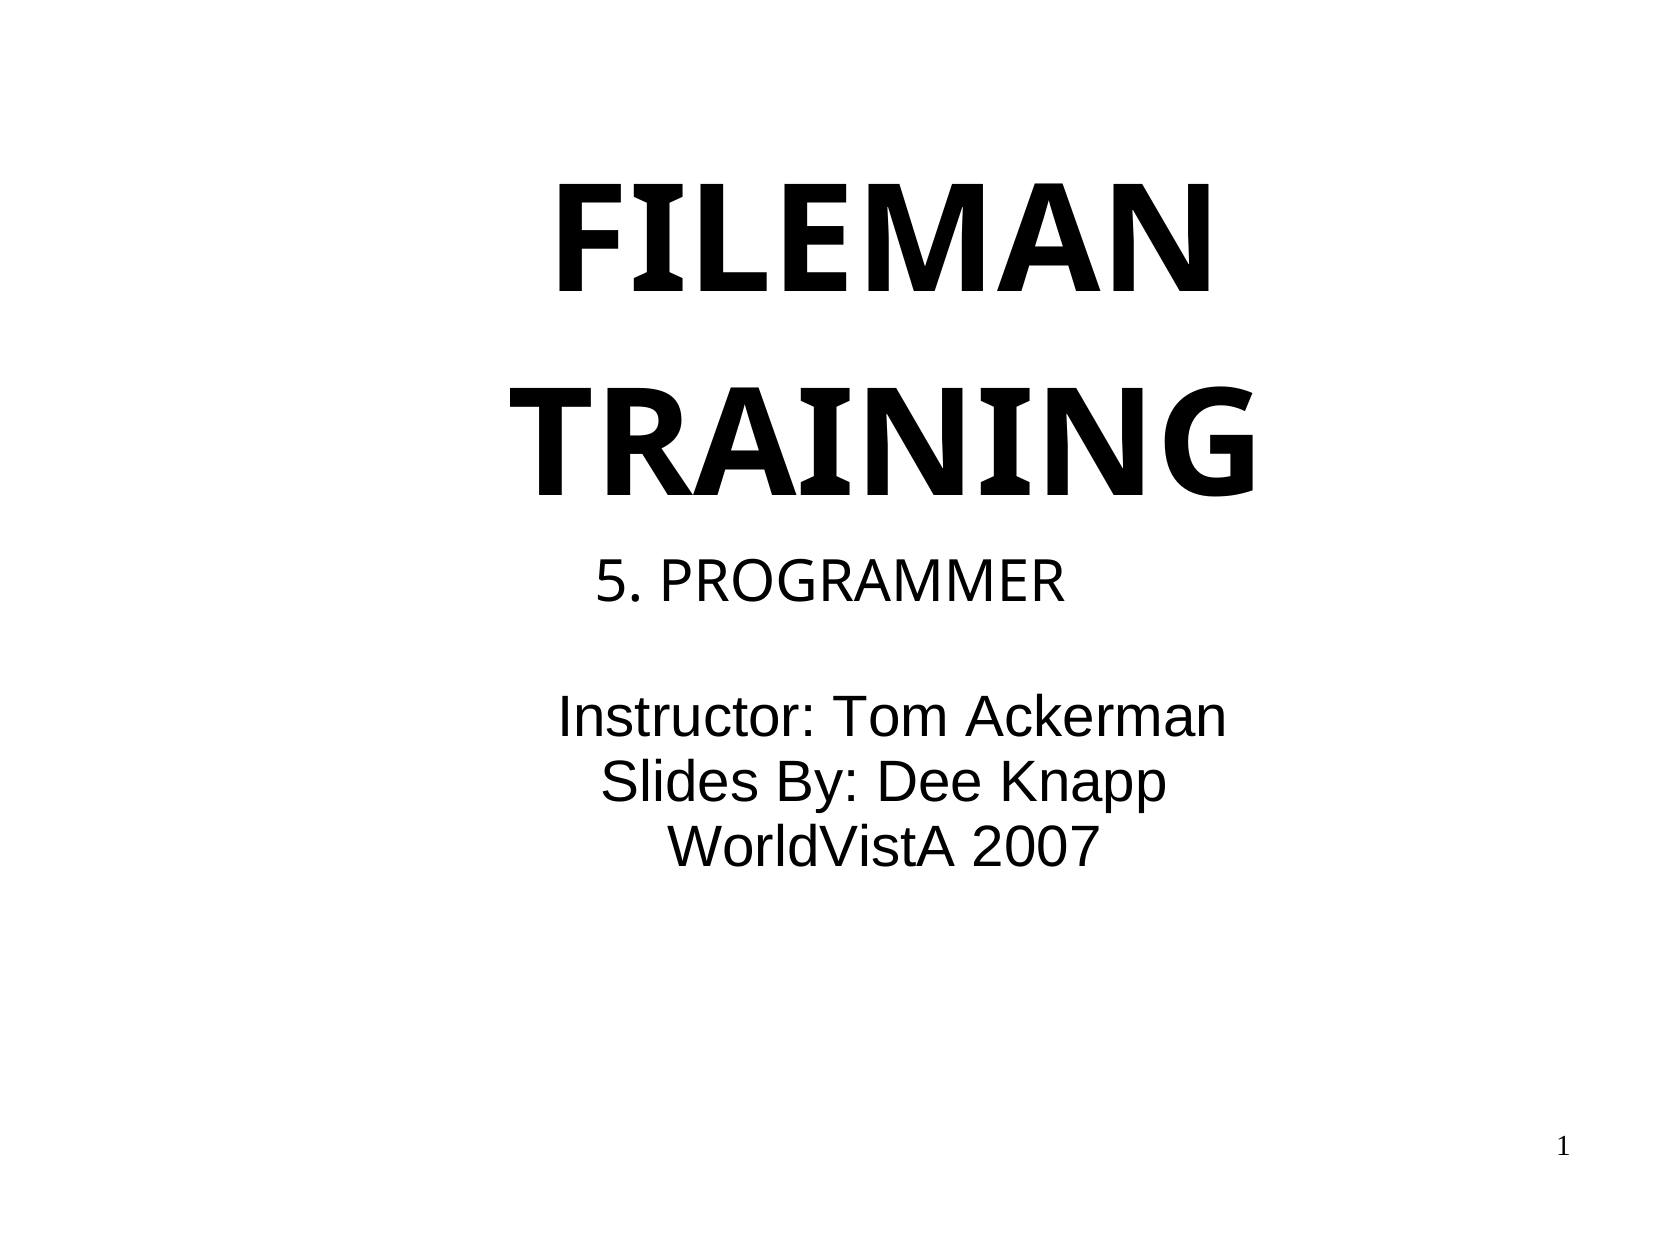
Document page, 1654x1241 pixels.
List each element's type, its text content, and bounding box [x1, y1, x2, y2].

text_box FILEMAN TRAINING 5. PROGRAMMER Instructor: Tom Ackerman Slides By: Dee Knapp WorldVistA 2007 [364, 123, 1330, 1164]
